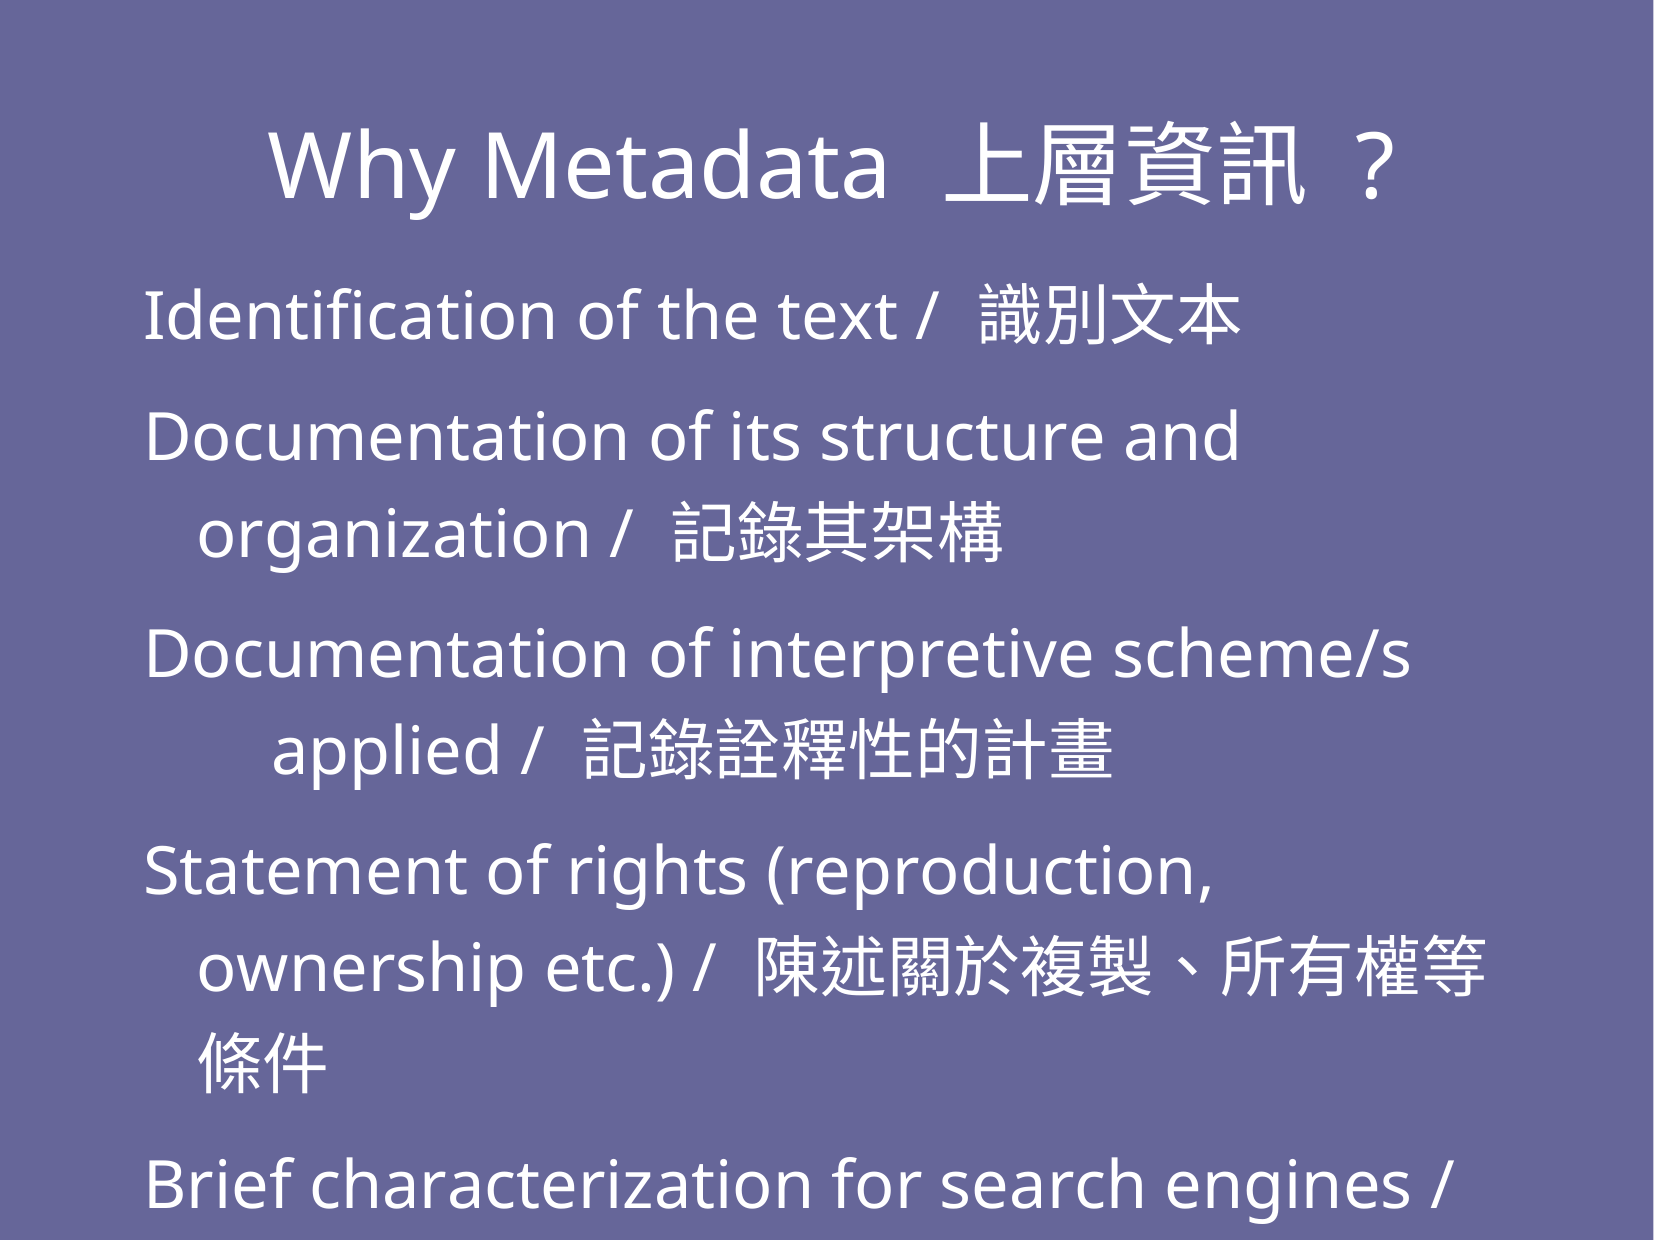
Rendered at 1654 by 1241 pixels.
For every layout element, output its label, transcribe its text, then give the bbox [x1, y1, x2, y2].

list Identification of the text / 識別文本 Documentation of its structure and organization / 記錄其架構 Documentation of interpretive scheme/s applied / 記錄詮釋性的計畫 Statement of rights (reproduction, ownership etc.) / 陳述關於複製、所有權等條件 Brief characterization for search engines / 為 搜尋工具提供關鍵詞等 [125, 262, 1538, 1184]
title Why Metadata 上層資訊 ? [125, 55, 1538, 262]
